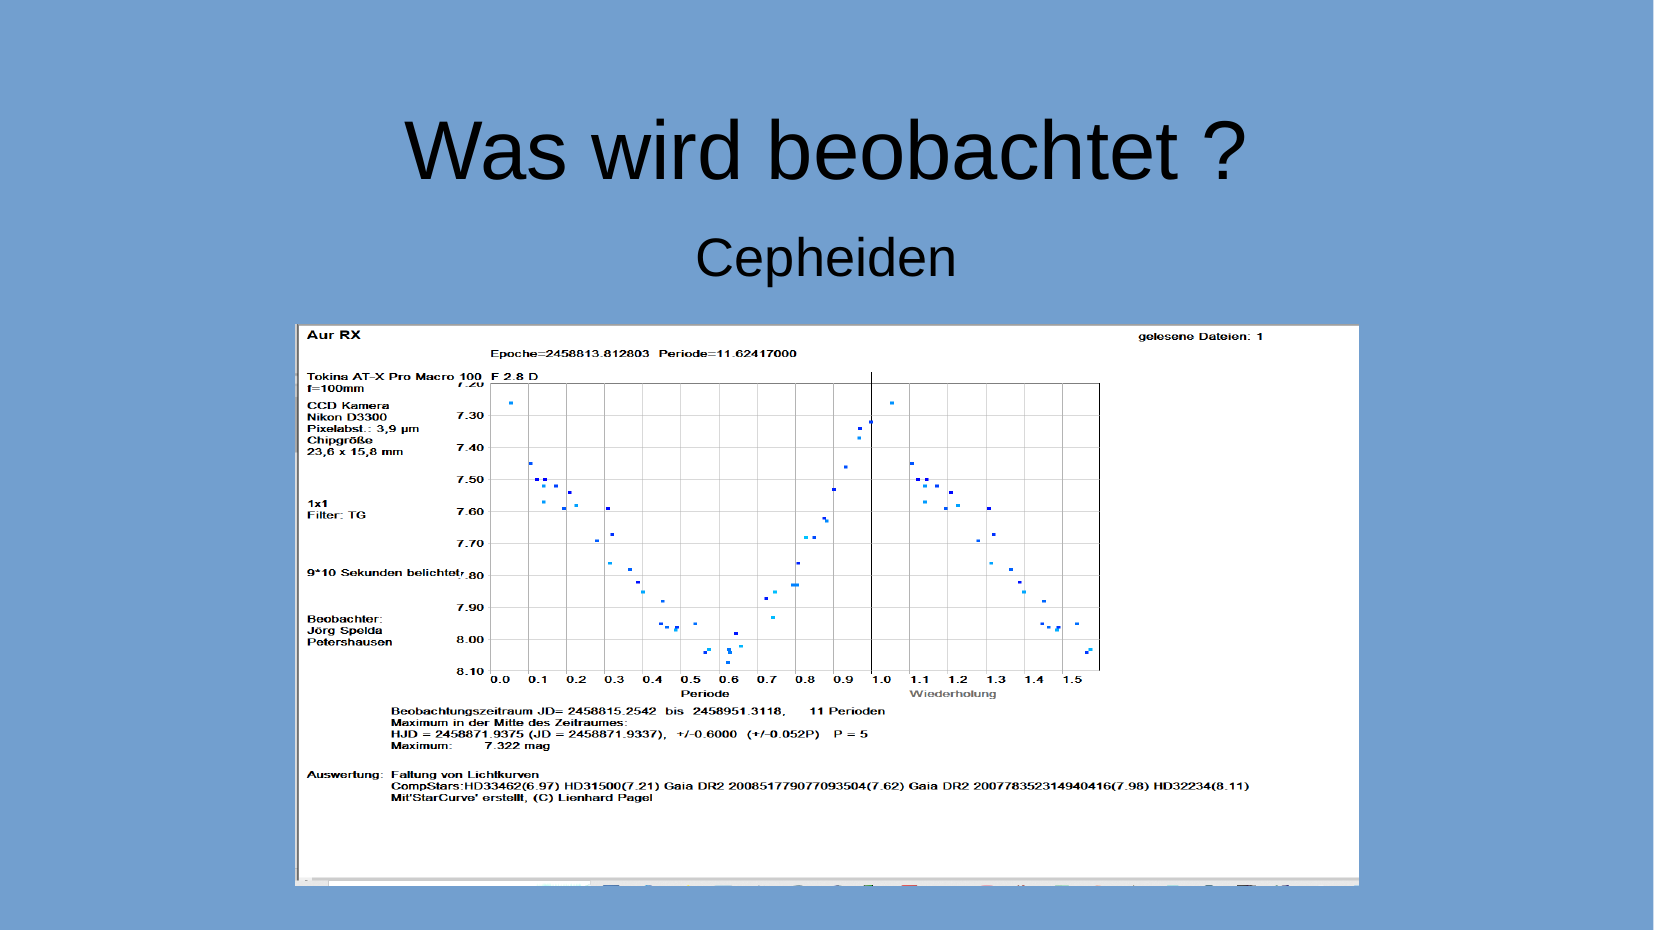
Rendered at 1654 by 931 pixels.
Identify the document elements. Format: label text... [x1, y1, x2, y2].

picture [295, 324, 1359, 886]
text_box Was wird beobachtet ? Cepheiden [29, 29, 1625, 931]
